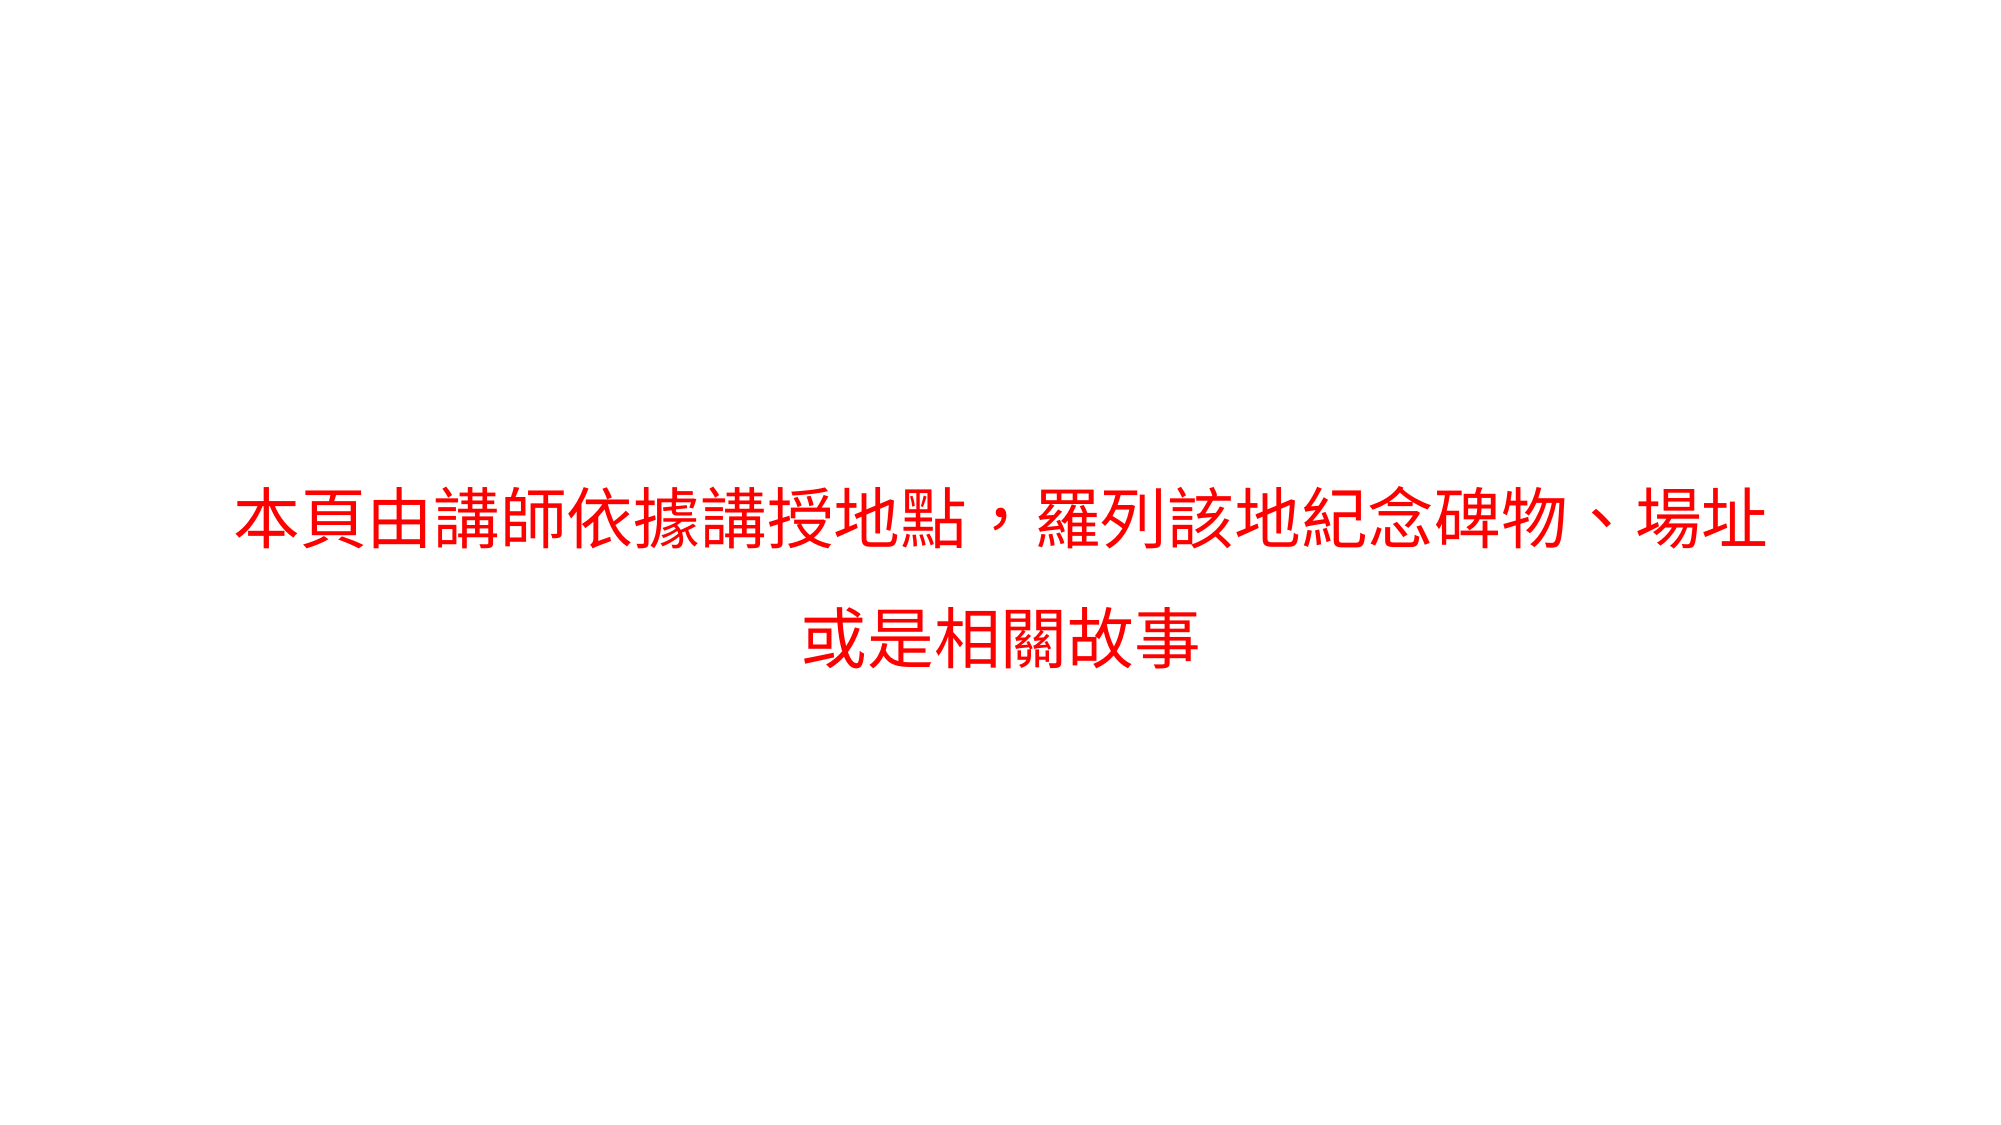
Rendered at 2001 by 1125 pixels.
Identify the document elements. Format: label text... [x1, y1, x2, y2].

title 本頁由講師依據講授地點，羅列該地紀念碑物、場址 或是相關故事 [215, 244, 1787, 1051]
